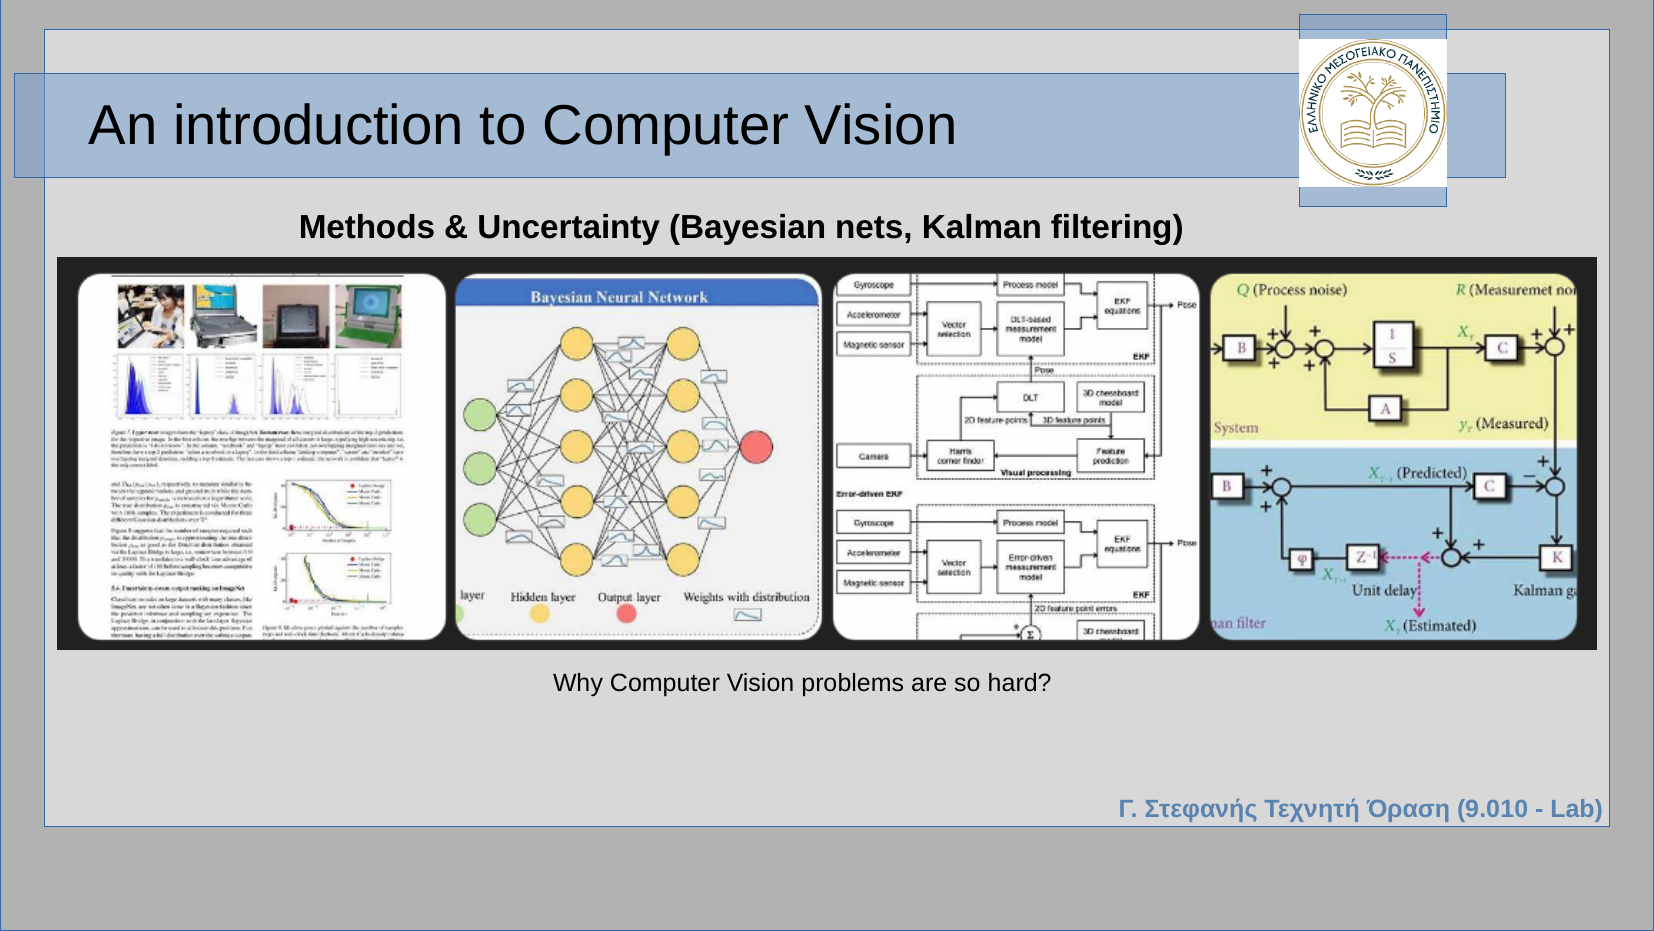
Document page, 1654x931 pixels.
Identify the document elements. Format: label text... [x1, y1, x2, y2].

title An introduction to Computer Vision [1447, 73, 1506, 178]
text_box Methods & Uncertainty (Bayesian nets, Kalman filtering) [66, 183, 1418, 257]
text_box Why Computer Vision problems are so hard? [70, 661, 1536, 705]
picture [57, 257, 1597, 650]
text_box Γ. Στεφανής Τεχνητή Όραση (9.010 - Lab) [1092, 772, 1630, 844]
picture [1299, 39, 1447, 187]
title An introduction to Computer Vision [88, 73, 1299, 178]
